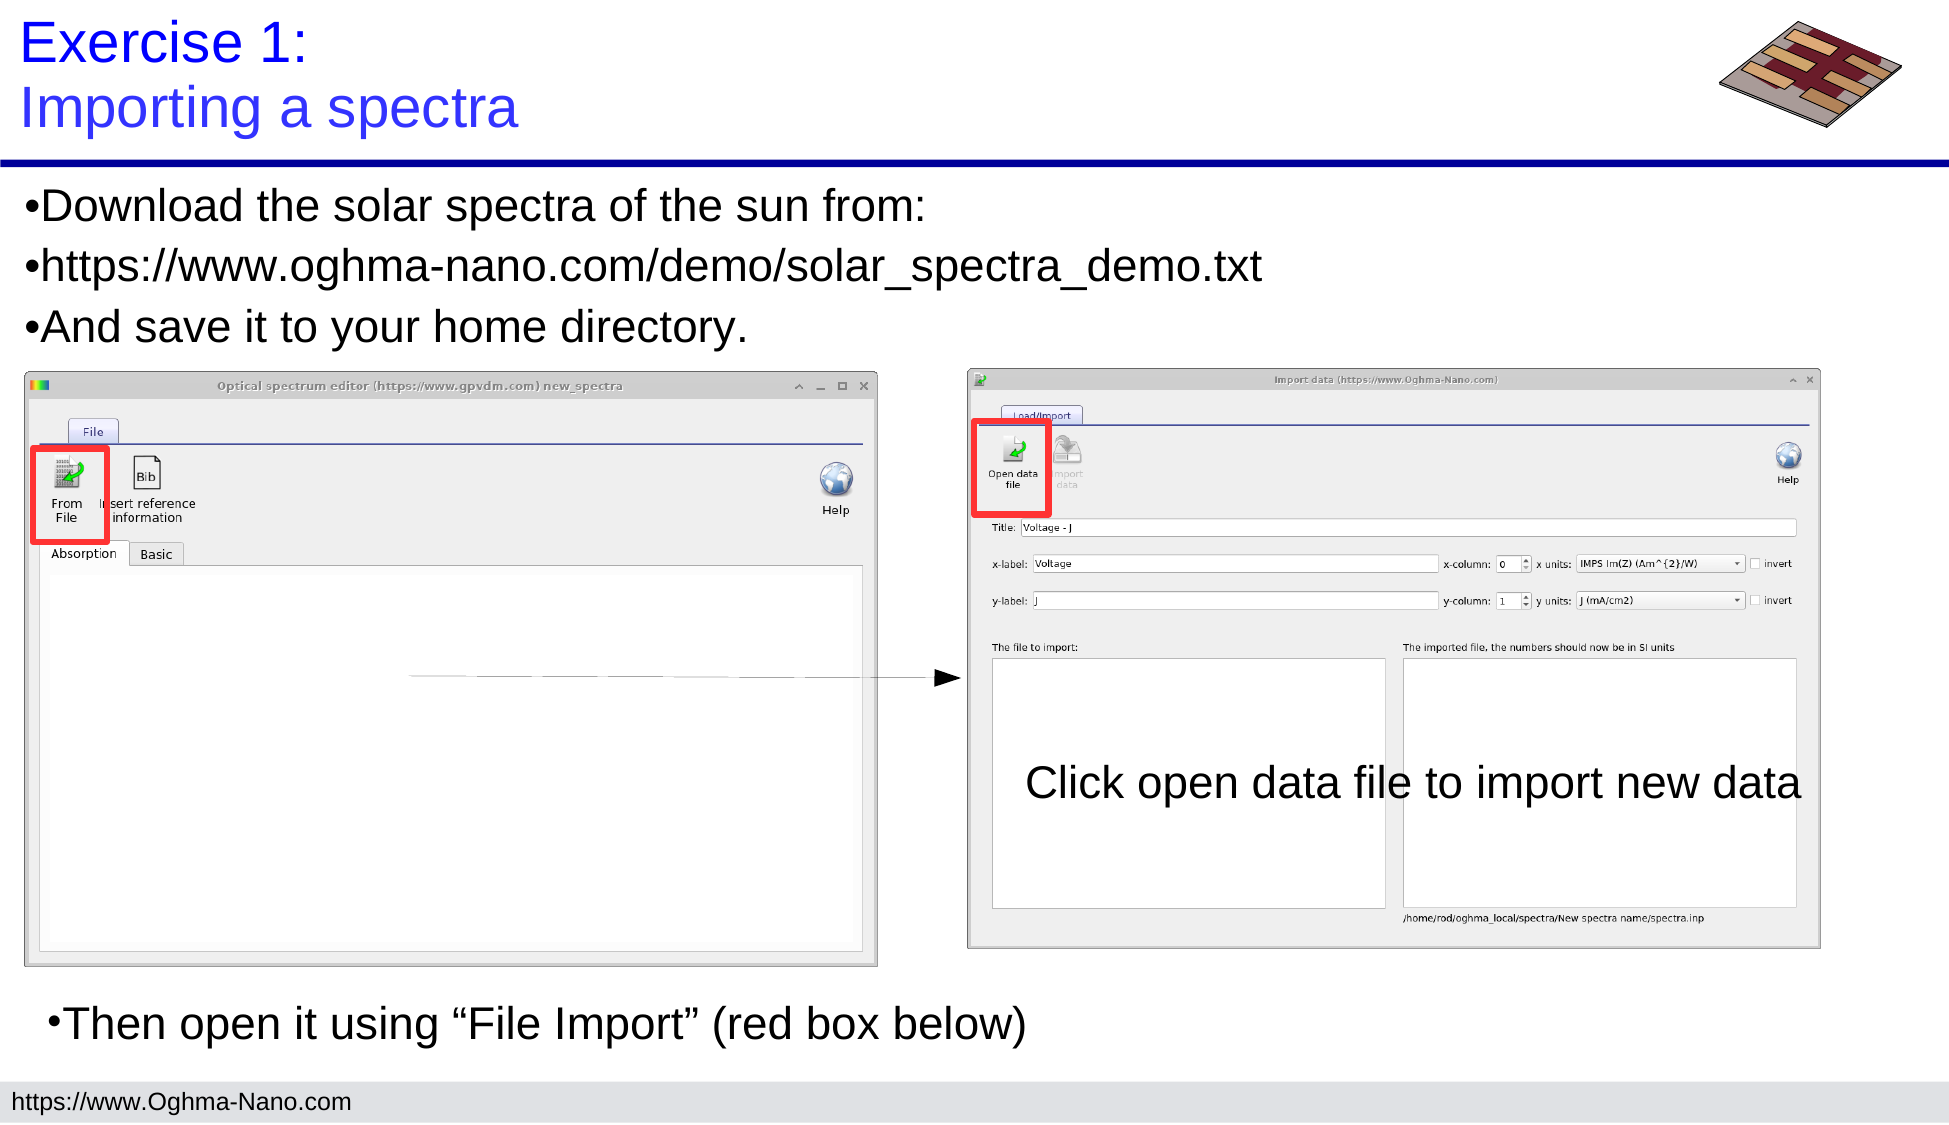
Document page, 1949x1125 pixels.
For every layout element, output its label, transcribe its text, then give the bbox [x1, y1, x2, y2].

list Download the solar spectra of the sun from: https://www.oghma-nano.com/demo/solar_spectra_demo.txt And save it to your home directory. [24, 179, 1779, 360]
picture [967, 368, 1821, 950]
title Exercise 1: Importing a spectra [4, 1, 1613, 148]
text_box Then open it using “File Import” (red box below) [31, 986, 1297, 1112]
text_box Click open data file to import new data [1010, 745, 1831, 871]
picture [24, 371, 878, 967]
